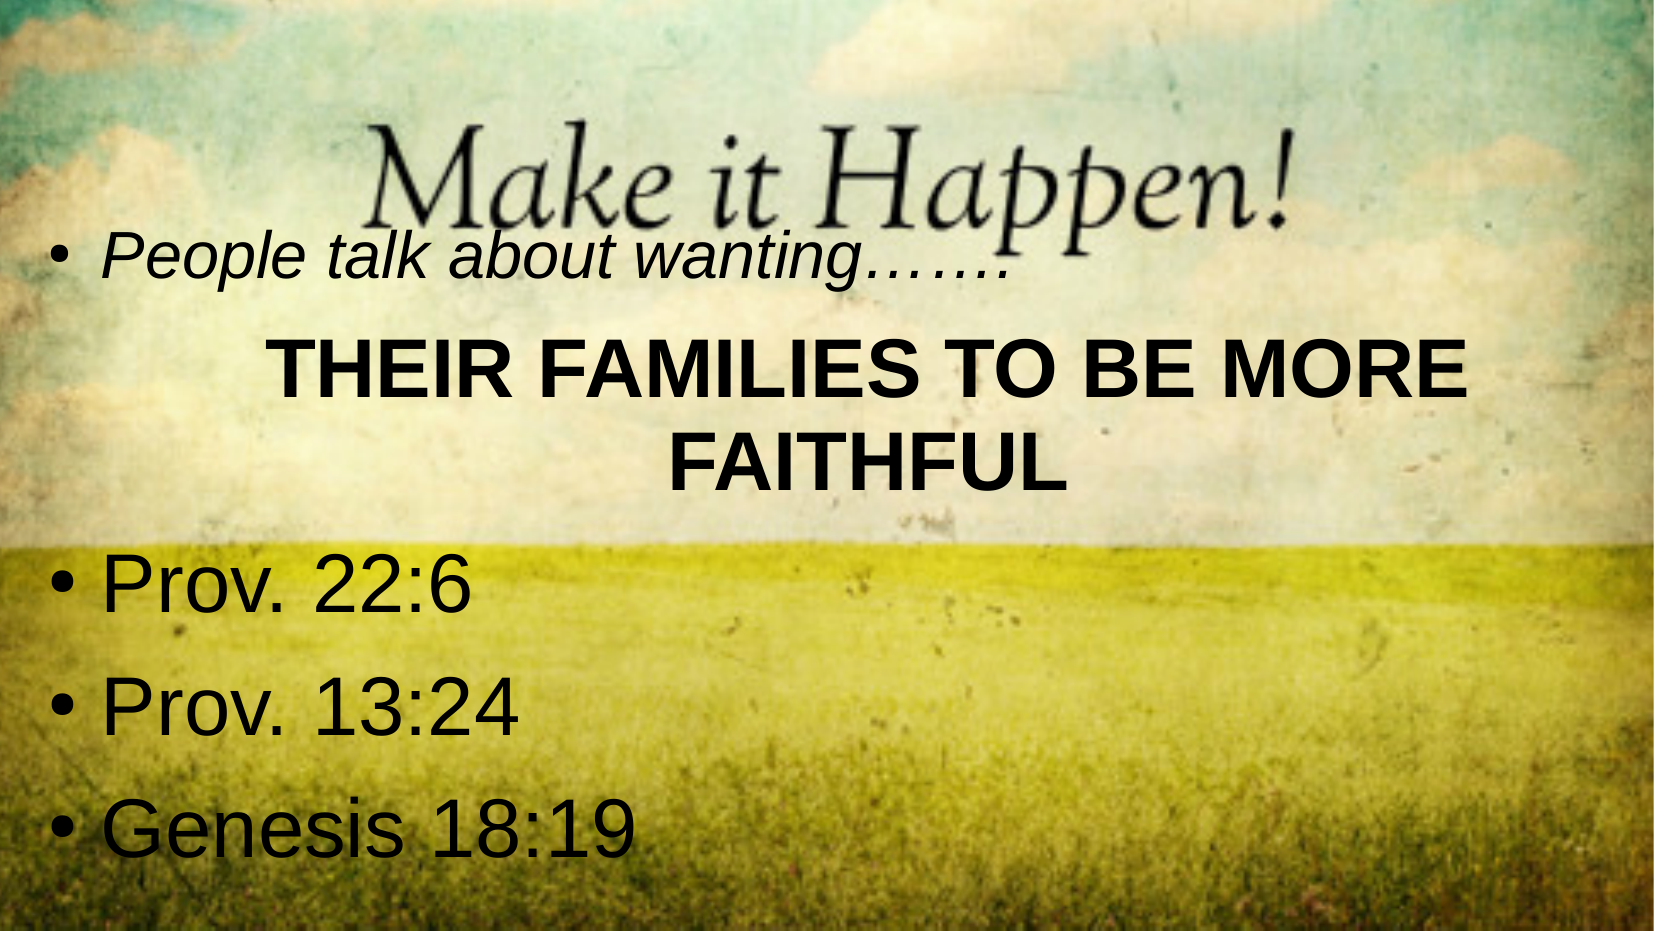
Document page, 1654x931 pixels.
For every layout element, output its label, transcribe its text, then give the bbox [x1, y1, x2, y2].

list People talk about wanting……. THEIR FAMILIES TO BE MORE FAITHFUL Prov. 22:6 Prov. 13:24 Genesis 18:19 [30, 217, 1636, 901]
picture [0, 0, 1654, 931]
